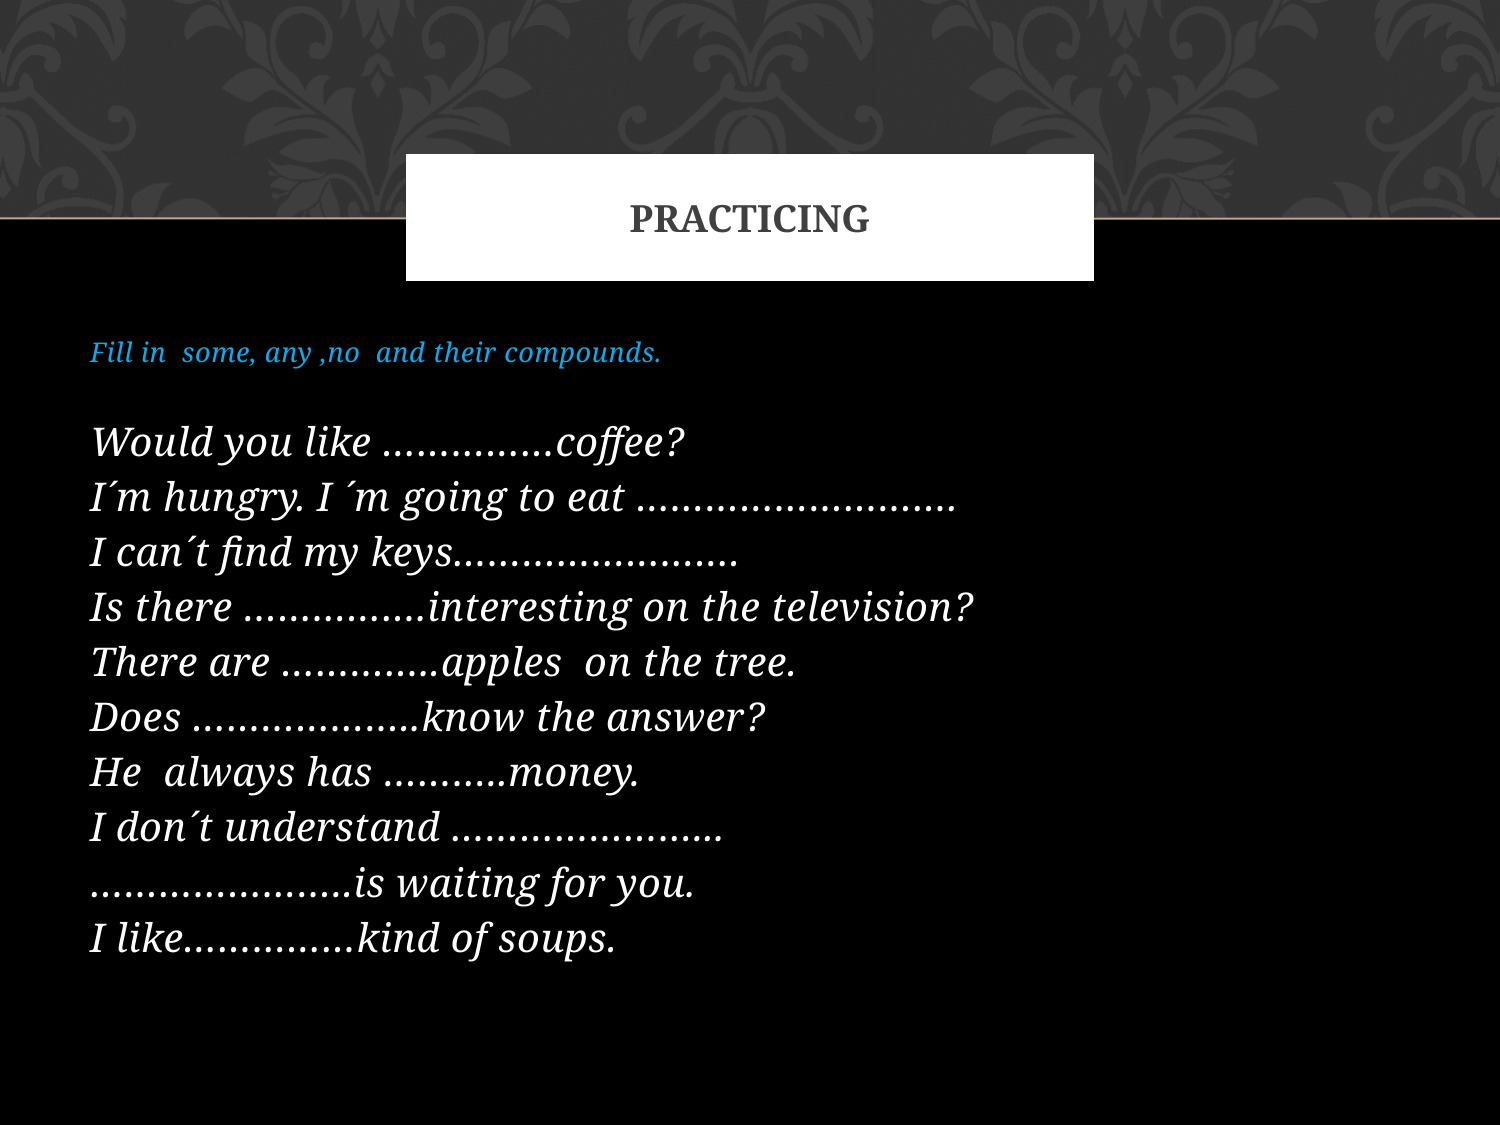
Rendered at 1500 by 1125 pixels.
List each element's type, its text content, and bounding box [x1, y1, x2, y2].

list Fill in some, any ,no and their compounds. Would you like ……………coffee? I´m hungry. I ´m going to eat ………………………. I can´t find my keys……………………. Is there …………….interesting on the television? There are …………..apples on the tree. Does ………………..know the answer? He always has ………..money. I don´t understand …………………... …………………..is waiting for you. I like……………kind of soups. [75, 331, 1426, 1000]
title PRACTICING [412, 159, 1088, 275]
